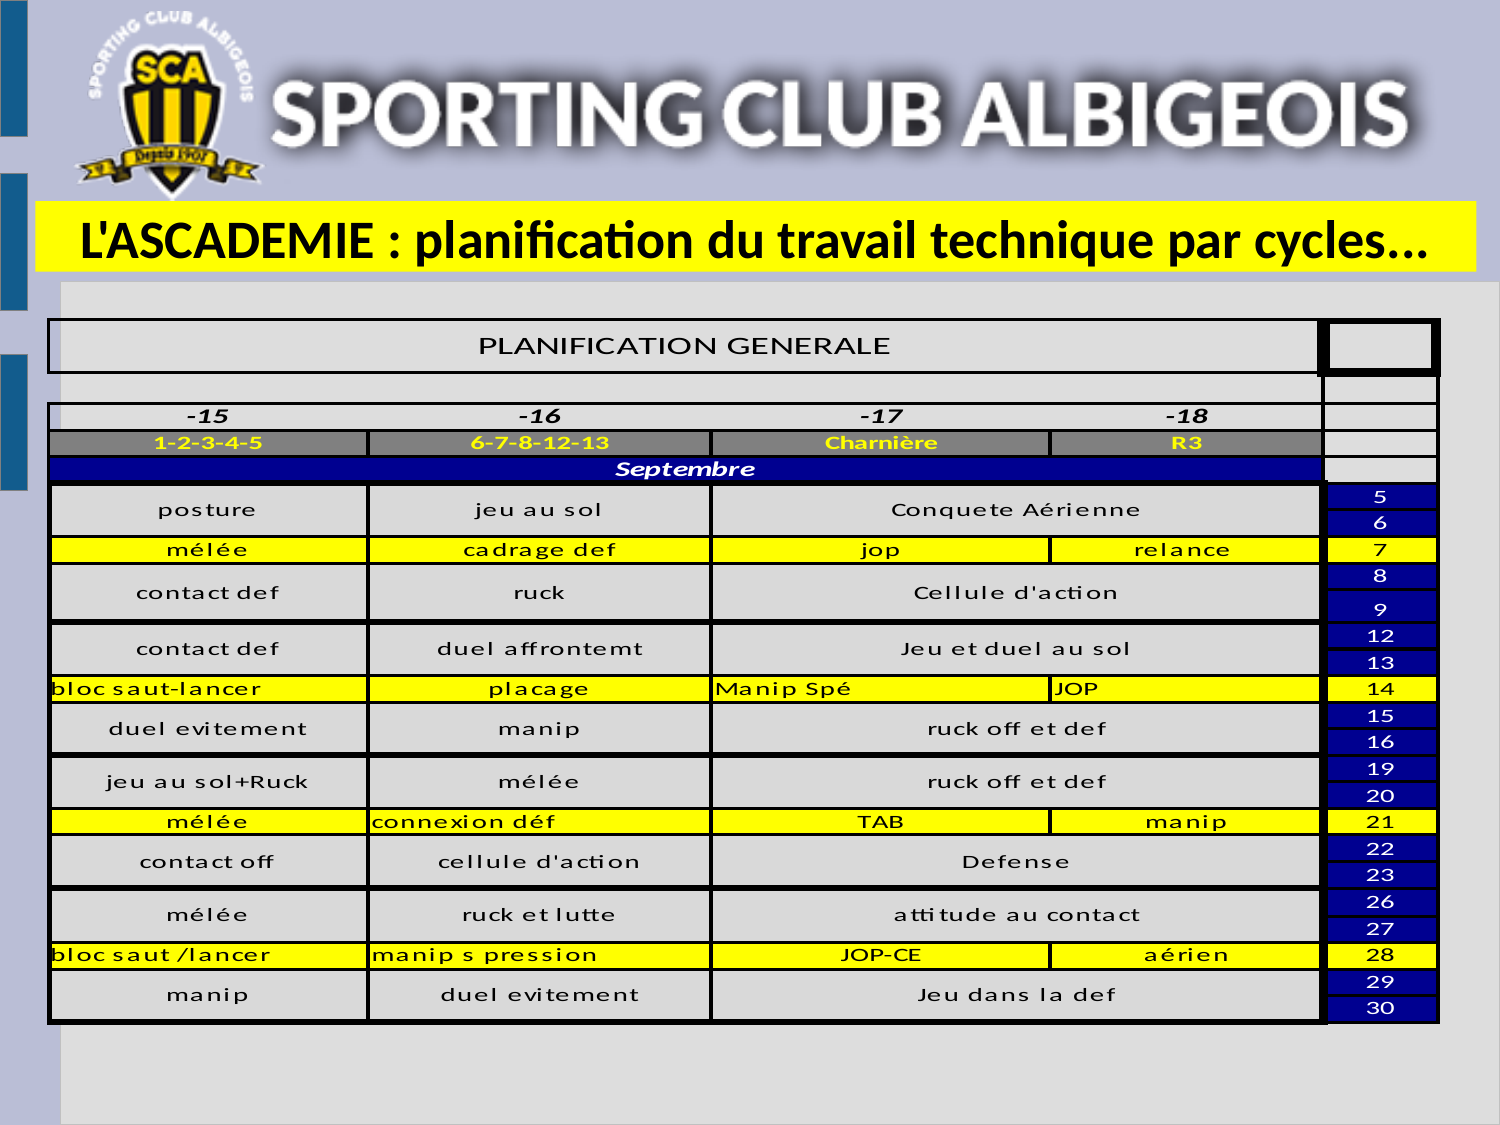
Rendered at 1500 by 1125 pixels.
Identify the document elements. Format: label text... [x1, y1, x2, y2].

text_box L'ASCADEMIE : planification du travail technique par cycles... [35, 201, 1477, 272]
picture [73, 11, 1441, 201]
chart [47, 318, 1441, 1051]
